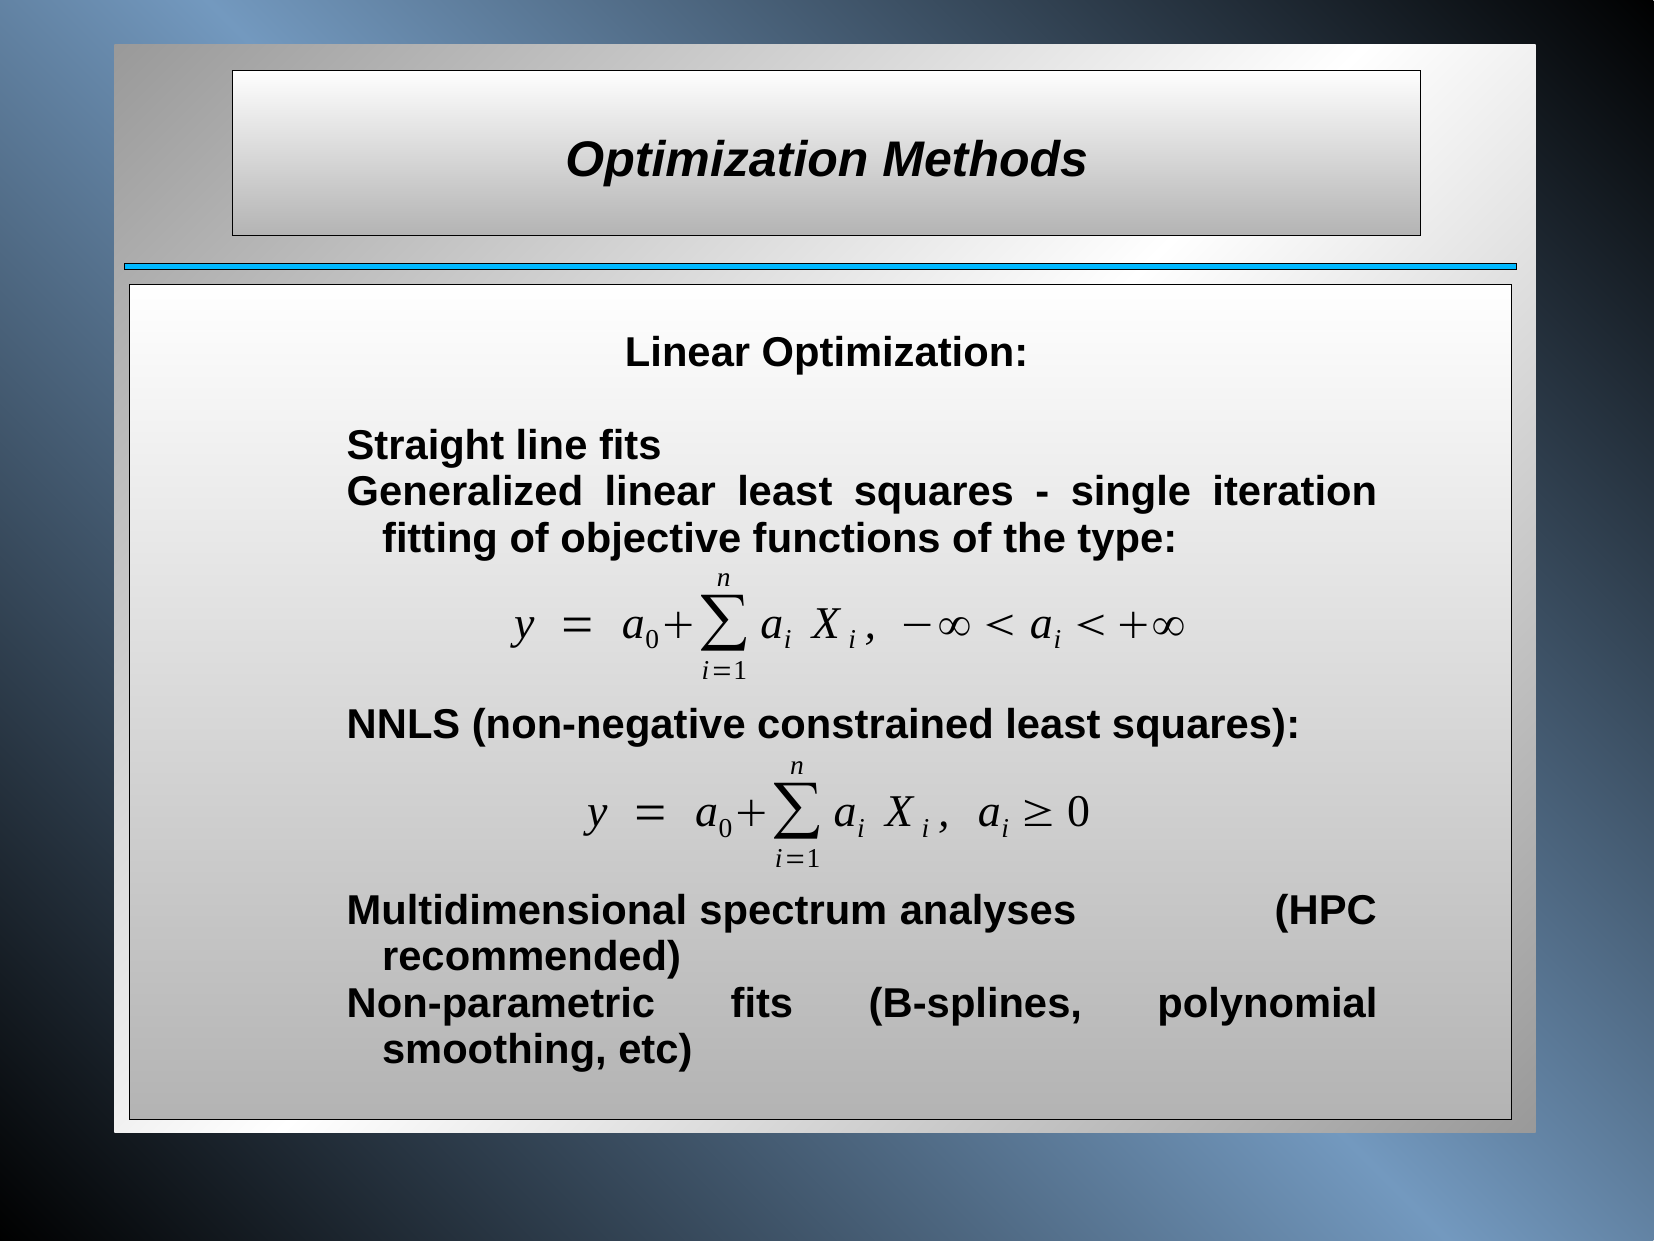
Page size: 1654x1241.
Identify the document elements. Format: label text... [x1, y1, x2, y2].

text_box Optimization Methods [397, 131, 1256, 194]
chart [502, 561, 1193, 685]
text_box [124, 263, 1517, 270]
text_box Linear Optimization: Straight line fits Generalized linear least squares - single iteration fitting of objective functions of the type: NNLS (non-negative constrained least squares): Multidimensional spectrum analyses (HPC recommended) Non-parametric fits (B-splines, polynomial smoothing, etc) [275, 328, 1378, 1073]
chart [575, 750, 1097, 873]
text_box [232, 70, 1421, 236]
text_box [129, 284, 1512, 1120]
